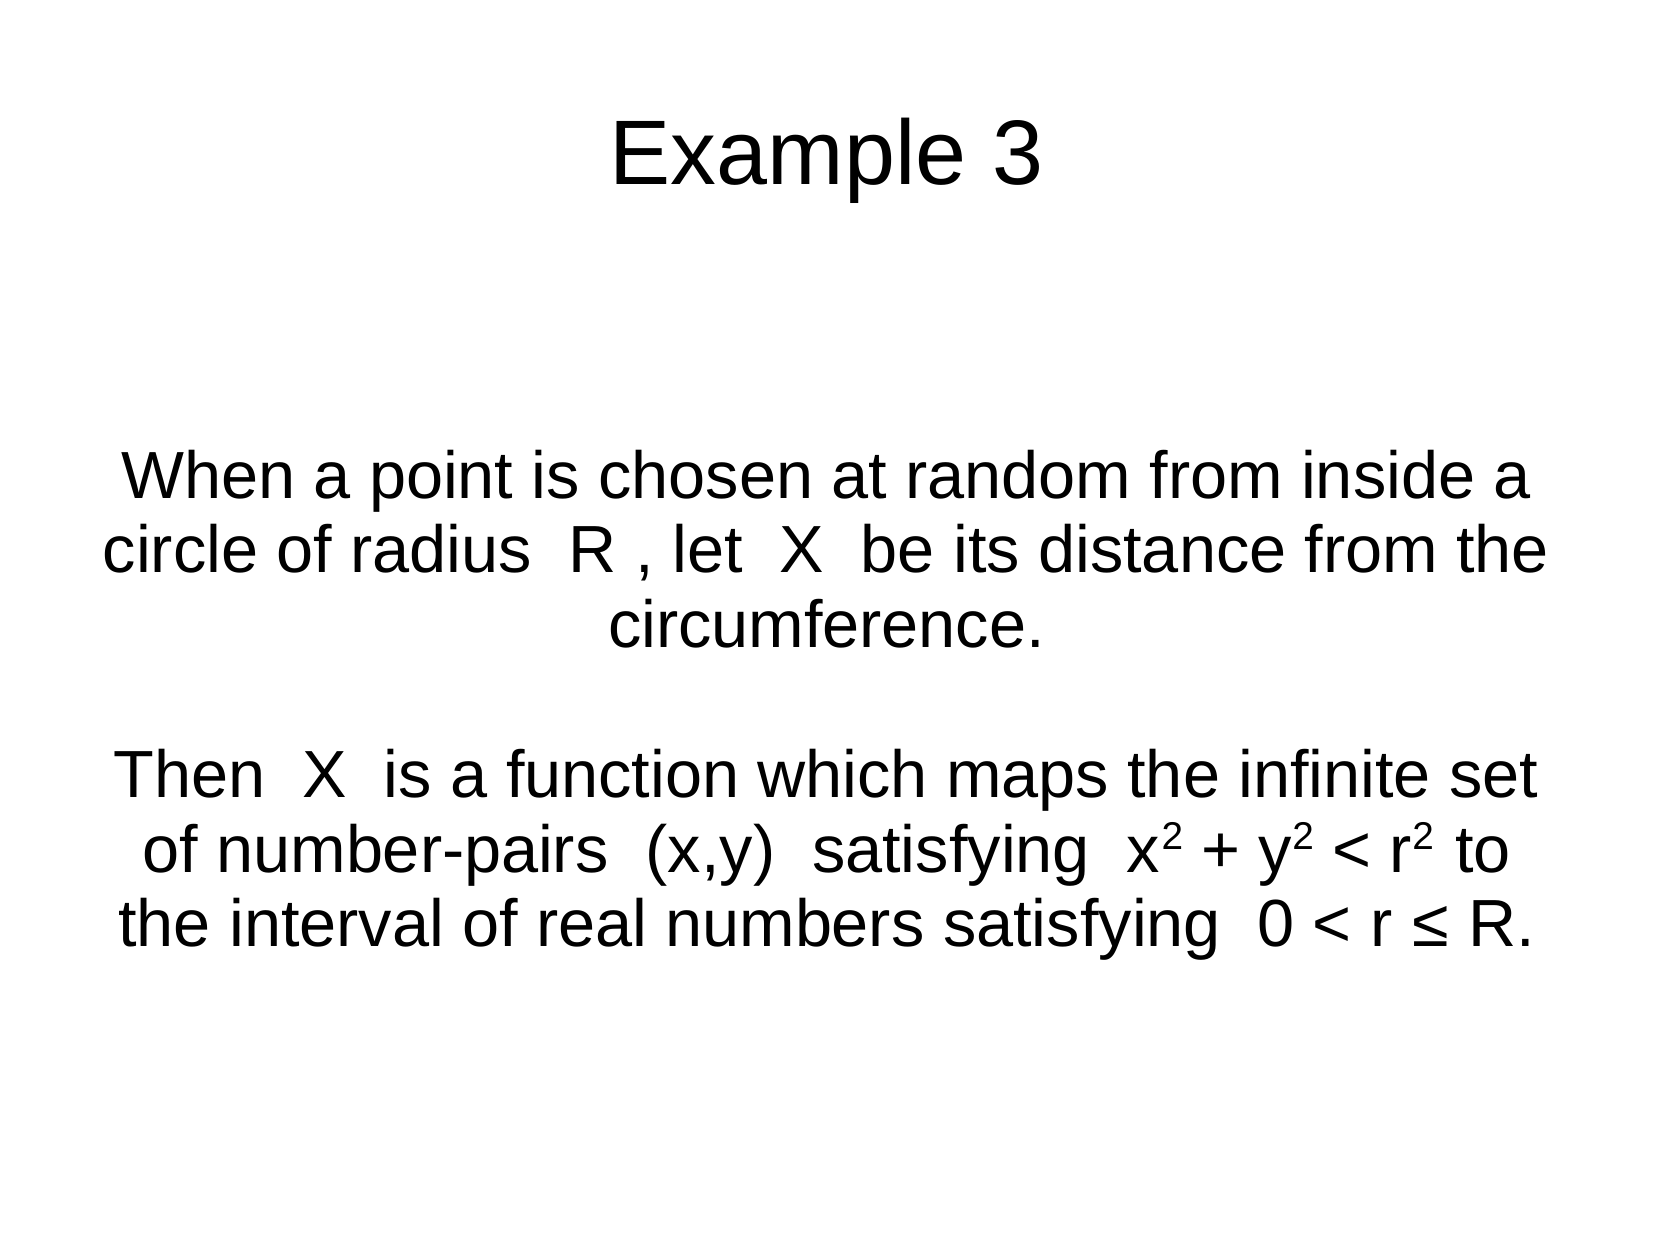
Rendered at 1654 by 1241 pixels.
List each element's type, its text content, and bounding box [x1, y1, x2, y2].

title Example 3 [82, 56, 1571, 250]
subtitle When a point is chosen at random from inside a circle of radius R , let X be its distance from the circumference. Then X is a function which maps the infinite set of number-pairs (x,y) satisfying x2 + y2 < r2 to the interval of real numbers satisfying 0 < r ≤ R. [82, 297, 1571, 1102]
